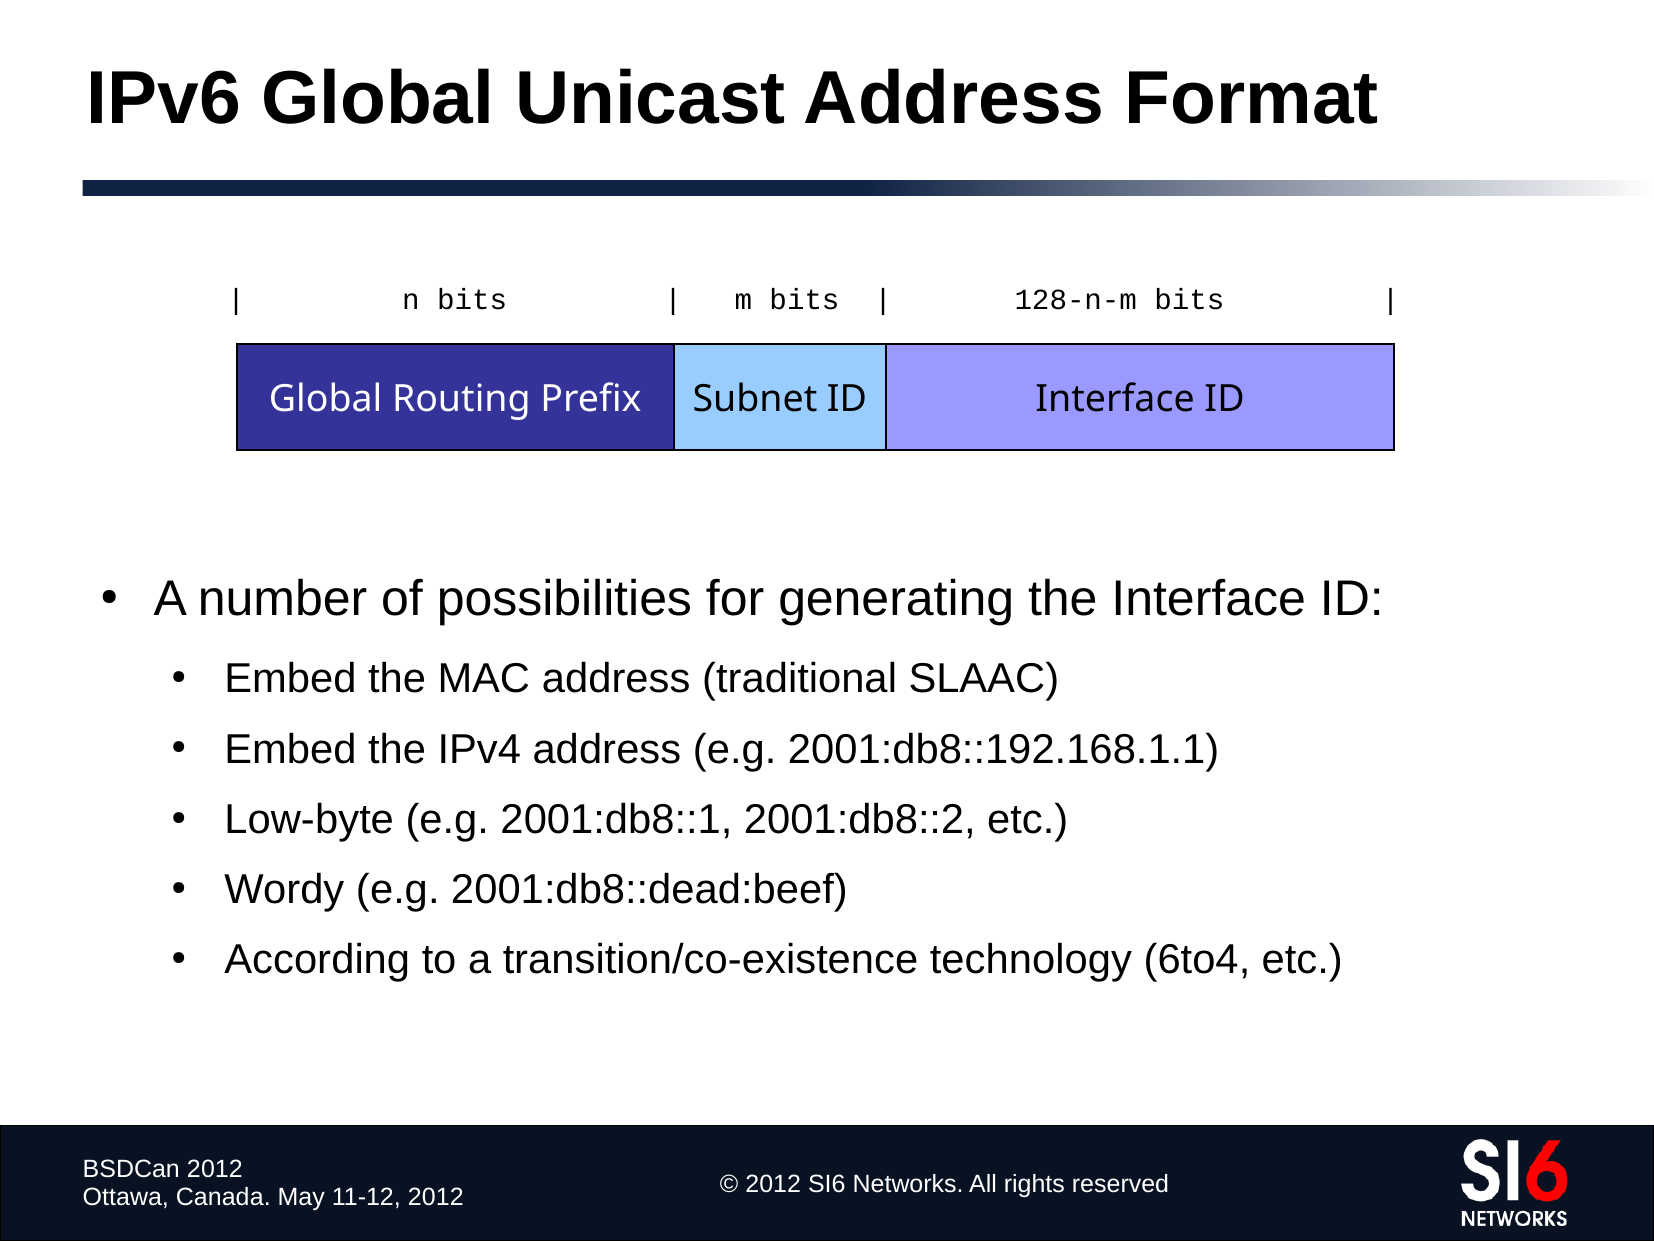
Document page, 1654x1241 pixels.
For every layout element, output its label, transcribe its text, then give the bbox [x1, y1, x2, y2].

text_box Interface ID [886, 343, 1394, 450]
title IPv6 Global Unicast Address Format [86, 30, 1576, 166]
text_box Subnet ID [673, 343, 886, 450]
text_box | n bits | m bits | 128-n-m bits | [195, 273, 1437, 324]
picture [1461, 1139, 1567, 1226]
text_box Global Routing Prefix [236, 343, 673, 450]
list A number of possibilities for generating the Interface ID: Embed the MAC address (traditional SLAAC) Embed the IPv4 address (e.g. 2001:db8::192.168.1.1) Low-byte (e.g. 2001:db8::1, 2001:db8::2, etc.) Wordy (e.g. 2001:db8::dead:beef) According to a transition/co-existence technology (6to4, etc.) [82, 570, 1571, 1059]
